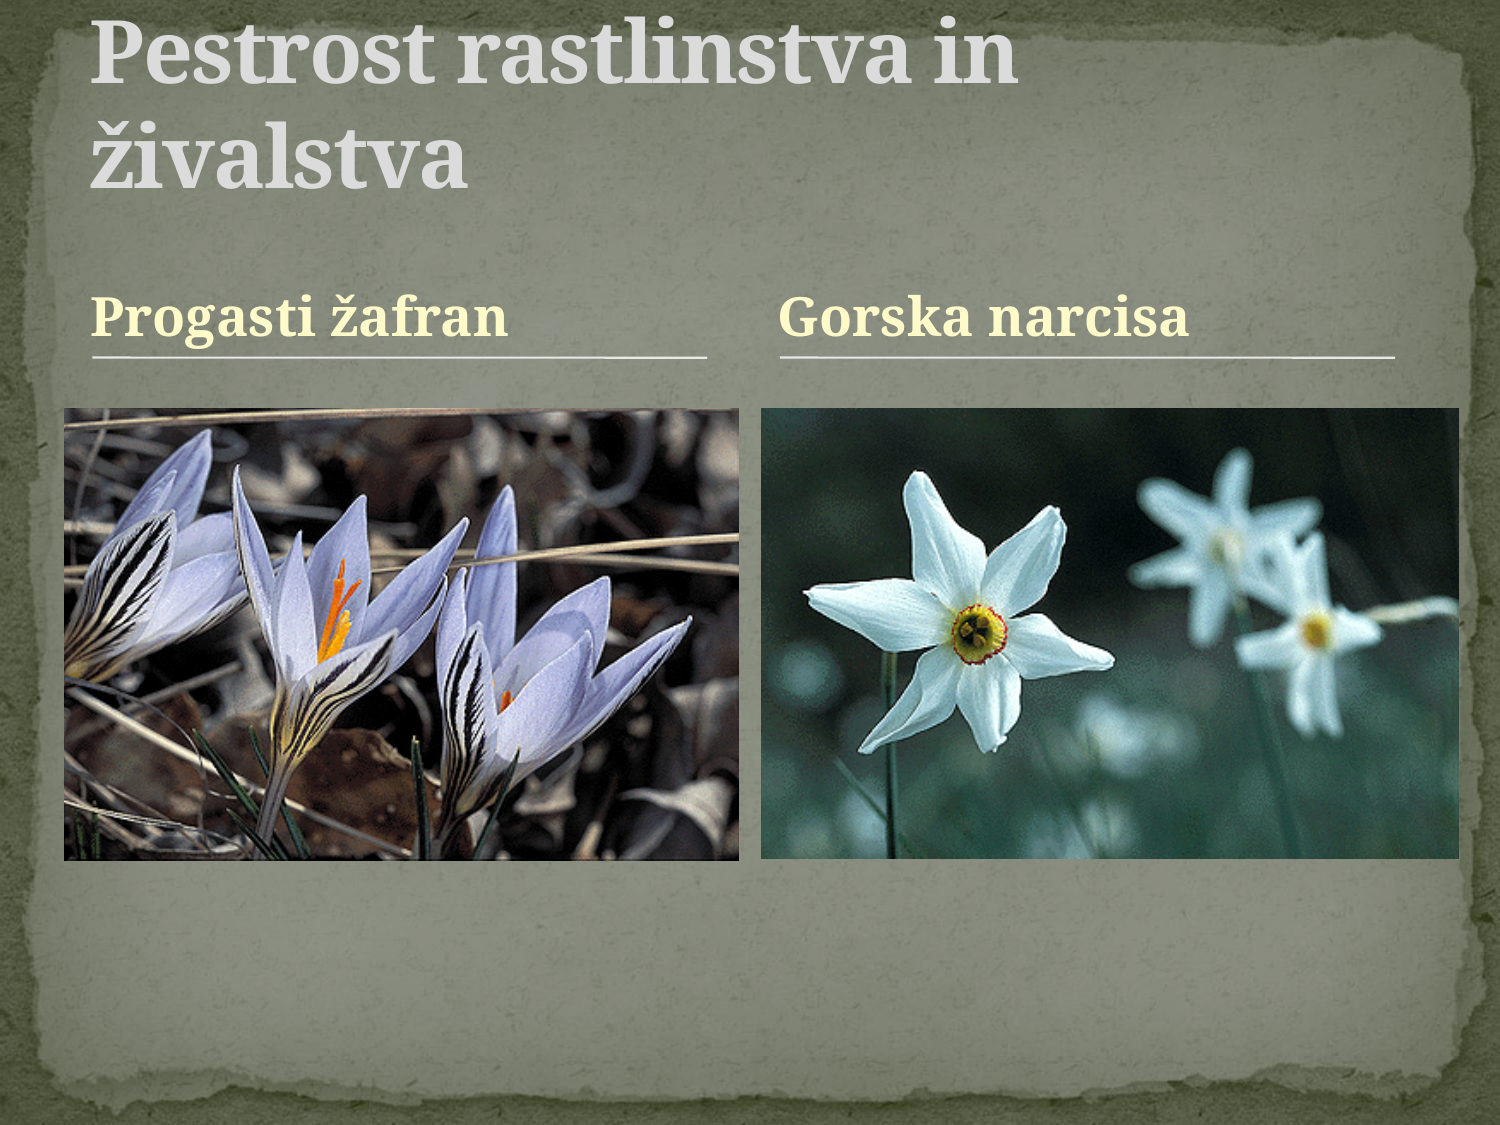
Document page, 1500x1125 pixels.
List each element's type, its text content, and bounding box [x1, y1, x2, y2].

list Gorska narcisa [762, 229, 1426, 355]
title Pestrost rastlinstva in živalstva [75, 25, 1425, 213]
list Progasti žafran [75, 229, 738, 355]
picture [0, 0, 1500, 1125]
